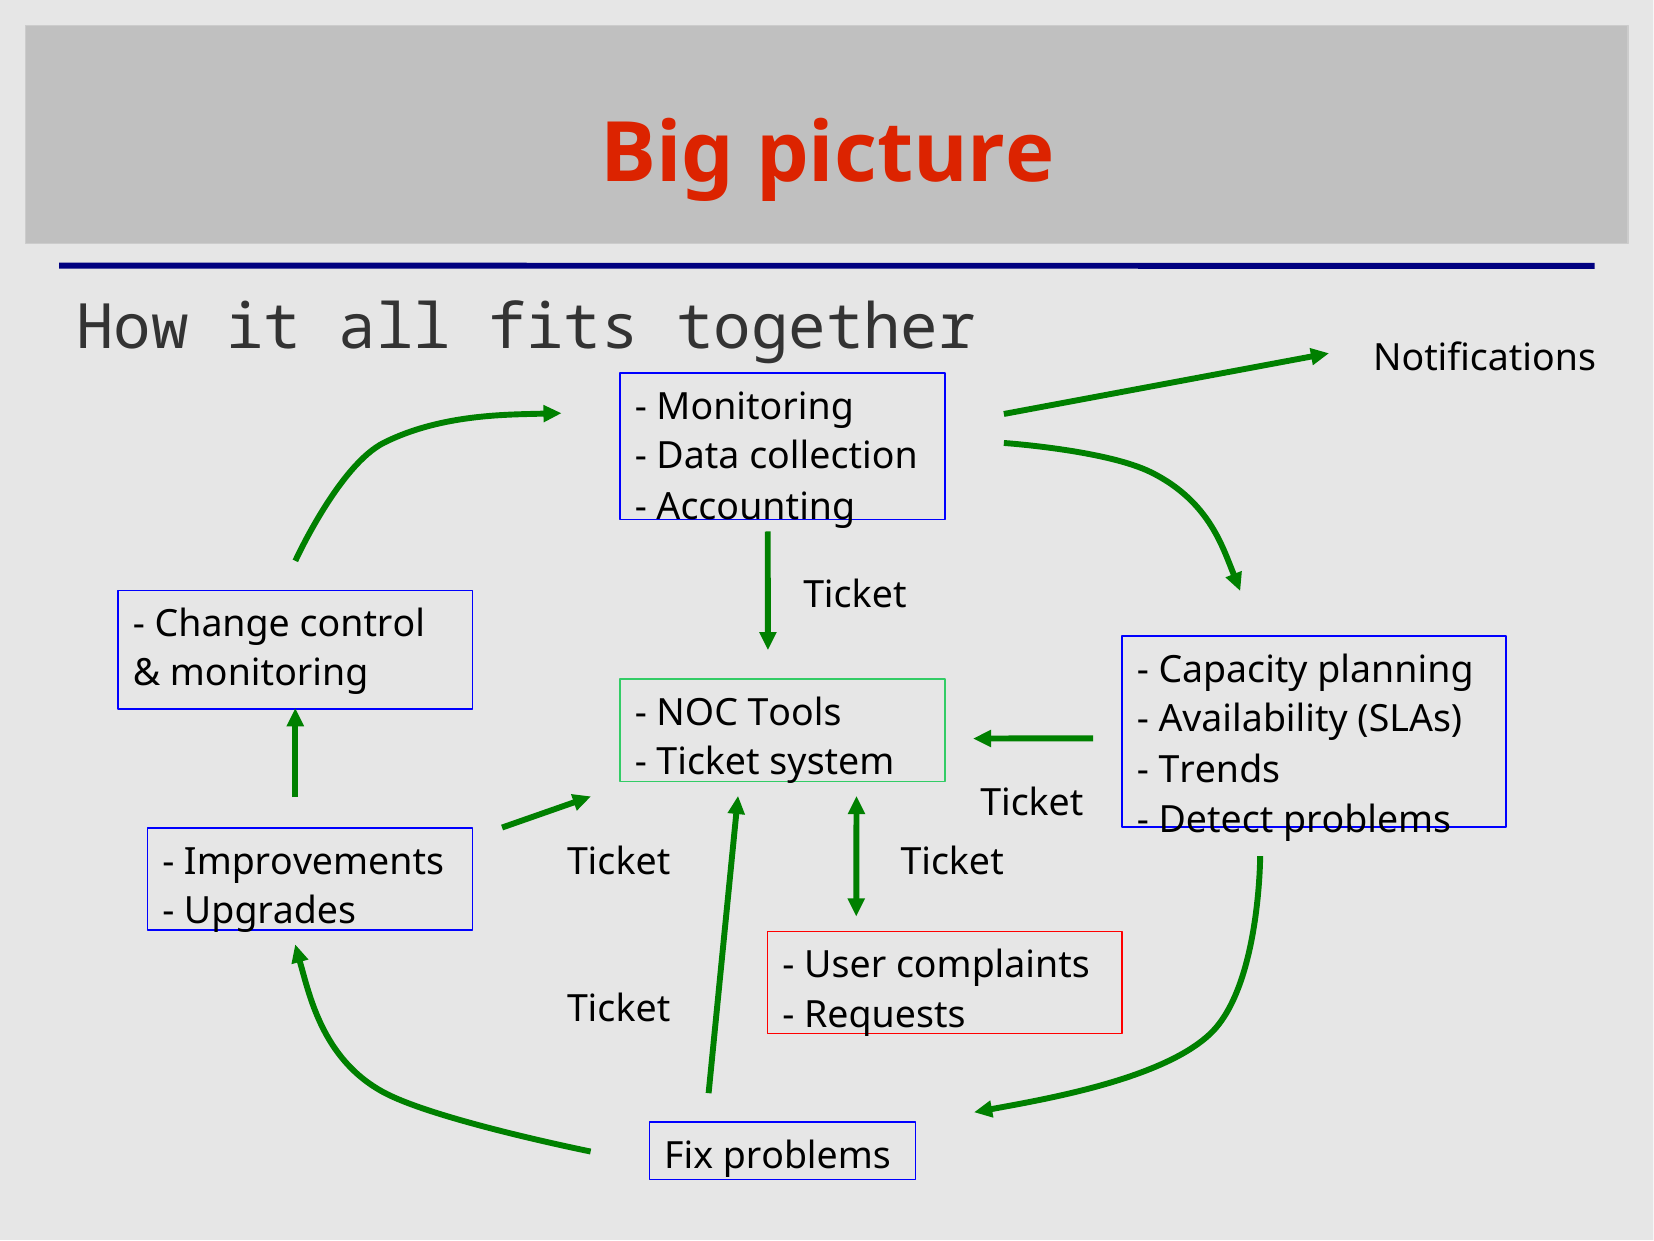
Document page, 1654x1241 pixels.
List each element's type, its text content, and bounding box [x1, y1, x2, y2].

text_box - Monitoring - Data collection - Accounting [620, 373, 945, 520]
text_box - Improvements - Upgrades [147, 828, 473, 931]
text_box - Change control & monitoring [118, 590, 473, 709]
text_box Ticket [965, 768, 1123, 827]
text_box Ticket [552, 828, 709, 886]
text_box Fix problems [649, 1122, 916, 1180]
text_box - User complaints - Requests [767, 931, 1123, 1034]
text_box Ticket [552, 975, 709, 1034]
title Big picture [121, 46, 1534, 254]
list How it all fits together [59, 283, 1595, 361]
text_box Ticket [788, 560, 946, 619]
text_box Notifications [1358, 324, 1625, 383]
text_box - Capacity planning - Availability (SLAs)‏ - Trends - Detect problems [1122, 635, 1506, 827]
text_box Ticket [885, 828, 1043, 886]
text_box - NOC Tools - Ticket system [620, 679, 945, 782]
